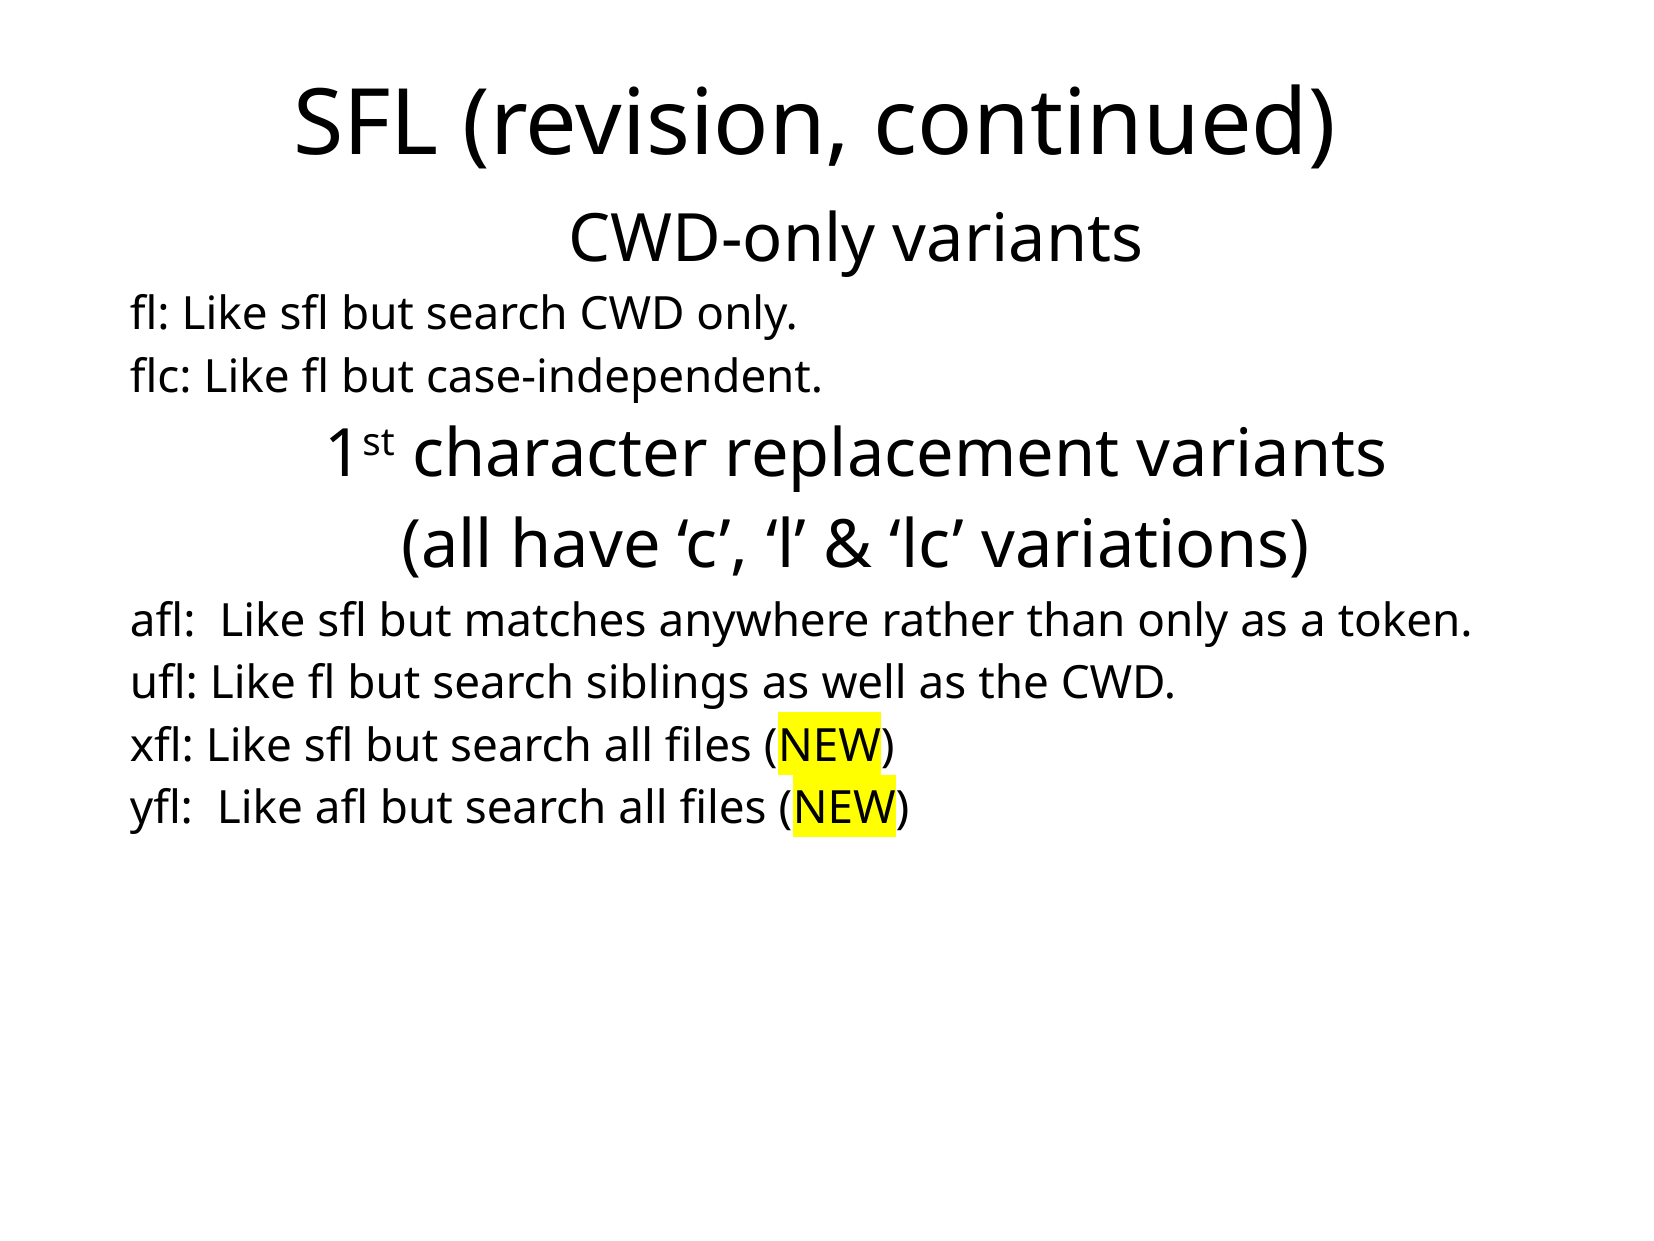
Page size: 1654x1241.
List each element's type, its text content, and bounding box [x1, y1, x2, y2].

list CWD-only variants fl: Like sfl but search CWD only. flc: Like fl but case-independent. 1st character replacement variants (all have ‘c’, ‘l’ & ‘lc’ variations) afl: Like sfl but matches anywhere rather than only as a token. ufl: Like fl but search siblings as well as the CWD. xfl: Like sfl but search all files (NEW) yfl: Like afl but search all files (NEW) [94, 189, 1583, 1134]
title SFL (revision, continued) [70, 49, 1560, 189]
